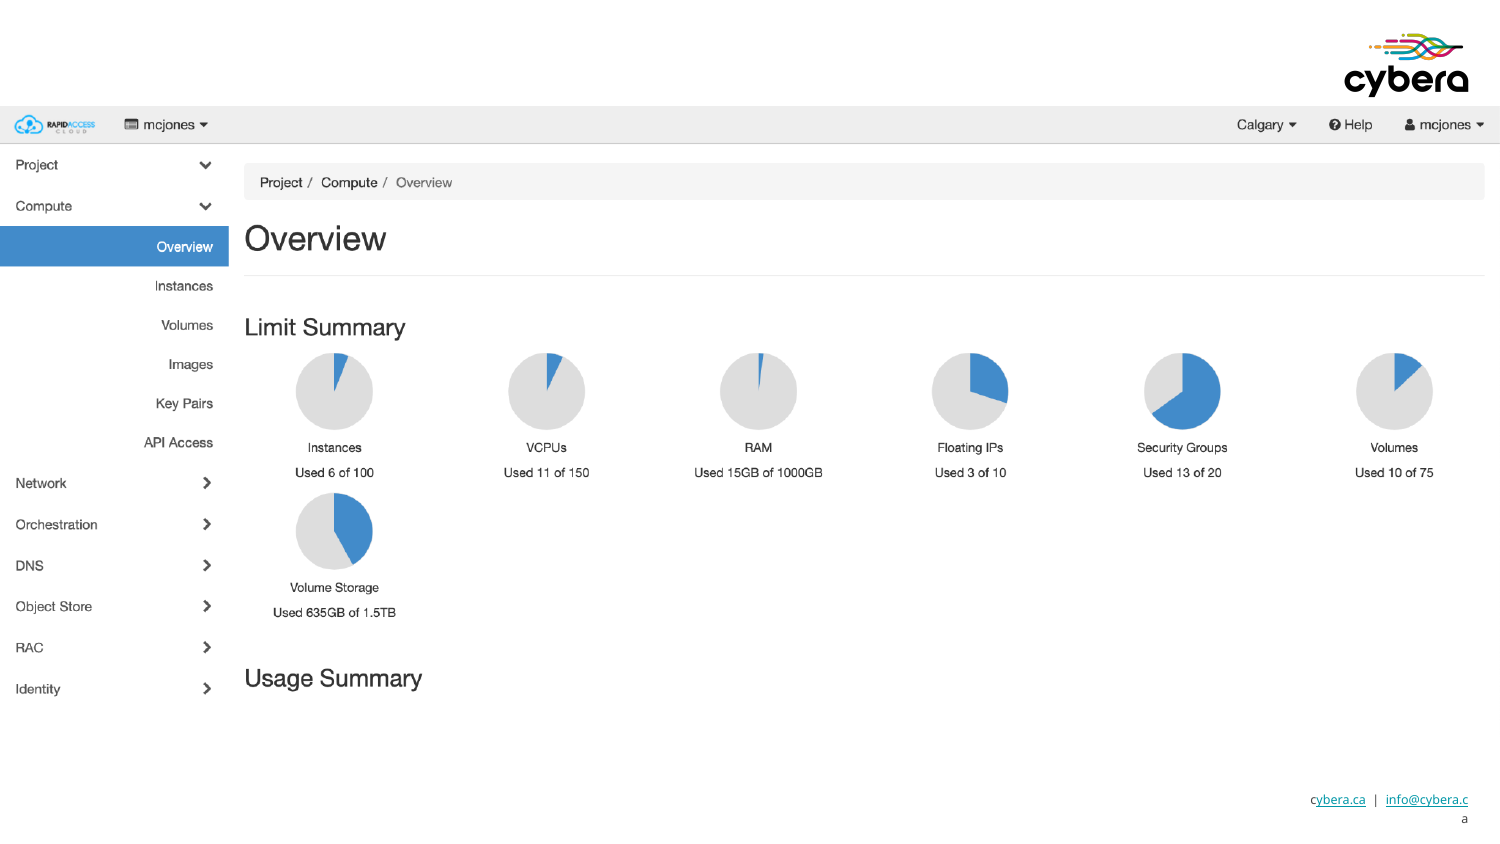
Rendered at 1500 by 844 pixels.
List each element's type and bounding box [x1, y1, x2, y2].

picture [0, 106, 1500, 737]
picture [1344, 33, 1469, 98]
